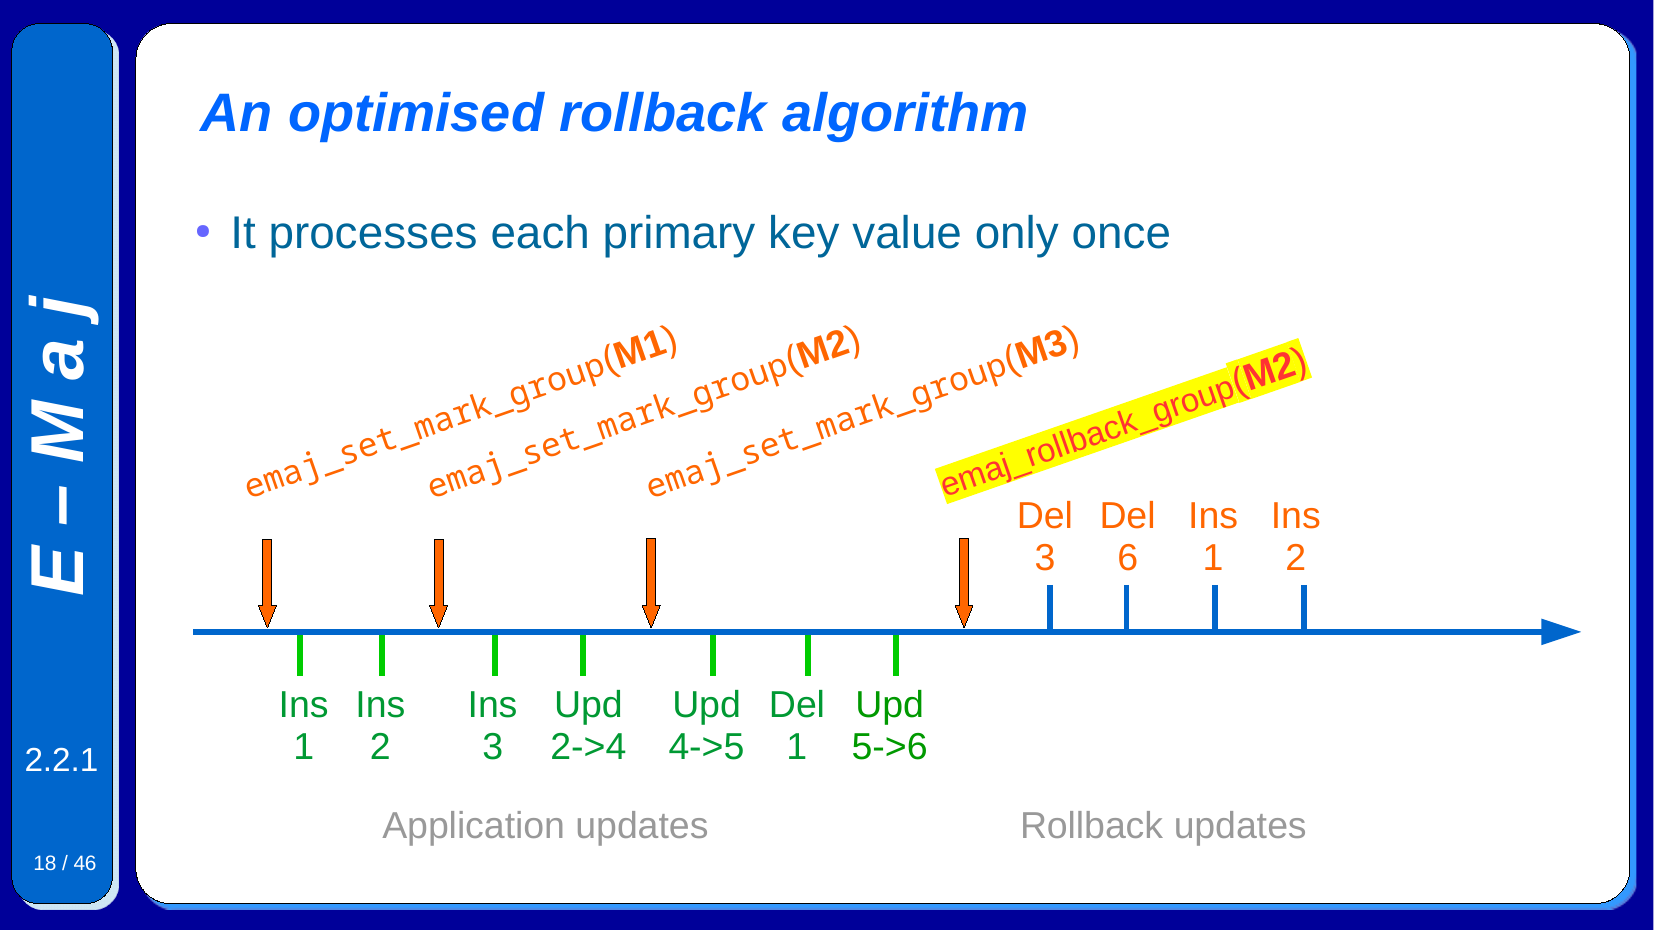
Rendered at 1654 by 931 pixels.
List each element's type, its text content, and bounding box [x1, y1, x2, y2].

text_box emaj_set_mark_group(M3) [622, 302, 1105, 530]
text_box Upd 4->5 [653, 676, 779, 777]
text_box Del 1 [779, 676, 836, 777]
text_box Ins 2 [1256, 487, 1347, 588]
text_box Del 6 [1084, 487, 1187, 588]
text_box Rollback updates [1005, 796, 1428, 854]
text_box emaj_set_mark_group(M2) [403, 302, 887, 530]
title An optimised rollback algorithm [200, 34, 1575, 191]
text_box Ins 1 [263, 676, 340, 777]
text_box [429, 539, 448, 628]
text_box Ins 2 [340, 676, 432, 777]
text_box [258, 539, 277, 628]
text_box Upd 5->6 [836, 676, 962, 777]
text_box emaj_rollback_group(M2) [917, 313, 1369, 530]
text_box Application updates [367, 796, 805, 854]
text_box Upd 2->4 [535, 676, 653, 777]
text_box Del 3 [1002, 487, 1084, 588]
text_box emaj_set_mark_group(M1) [220, 302, 700, 530]
text_box Ins 3 [452, 676, 535, 777]
text_box [642, 538, 661, 628]
text_box Ins 1 [1187, 487, 1256, 588]
text_box [955, 538, 973, 628]
list It processes each primary key value only once [177, 206, 1587, 827]
